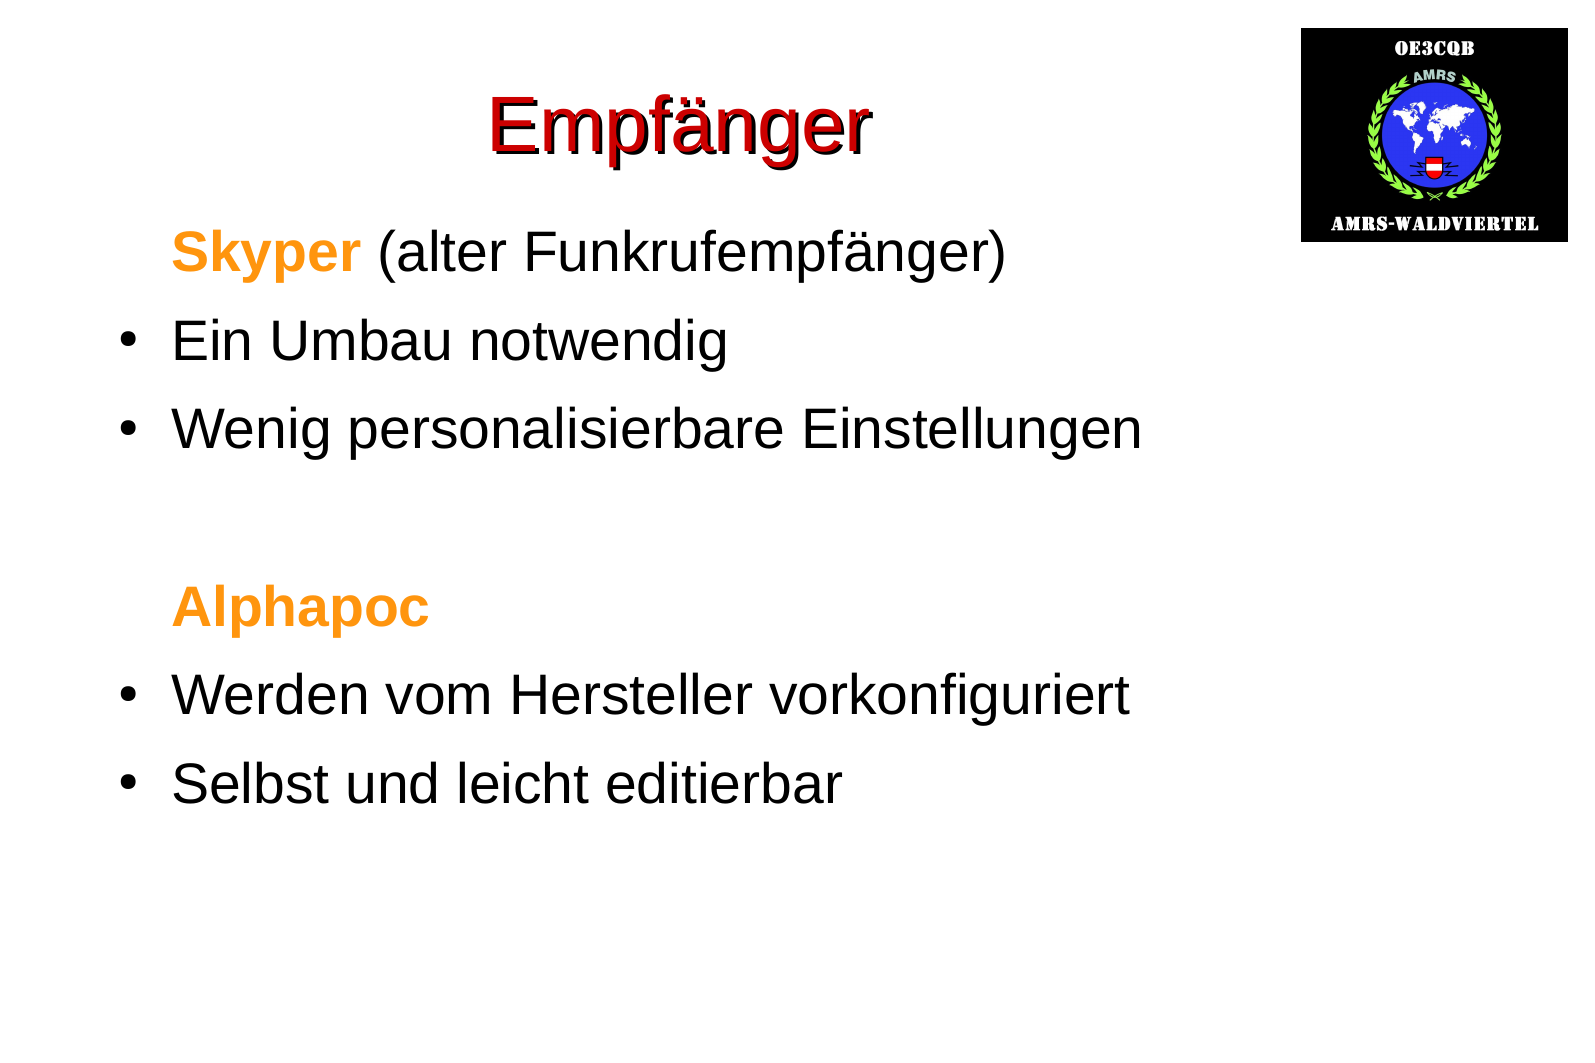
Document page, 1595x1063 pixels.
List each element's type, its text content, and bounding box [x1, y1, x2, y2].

title Empfänger [59, 35, 1300, 213]
list Skyper (alter Funkrufempfänger) Ein Umbau notwendig Wenig personalisierbare Einstellungen Alphapoc Geräte direkt beim Hersteller zu bezie Werden vom Hersteller vorkonfiguriert Selbst und leicht editierbar [100, 219, 1536, 997]
picture [1301, 28, 1568, 242]
